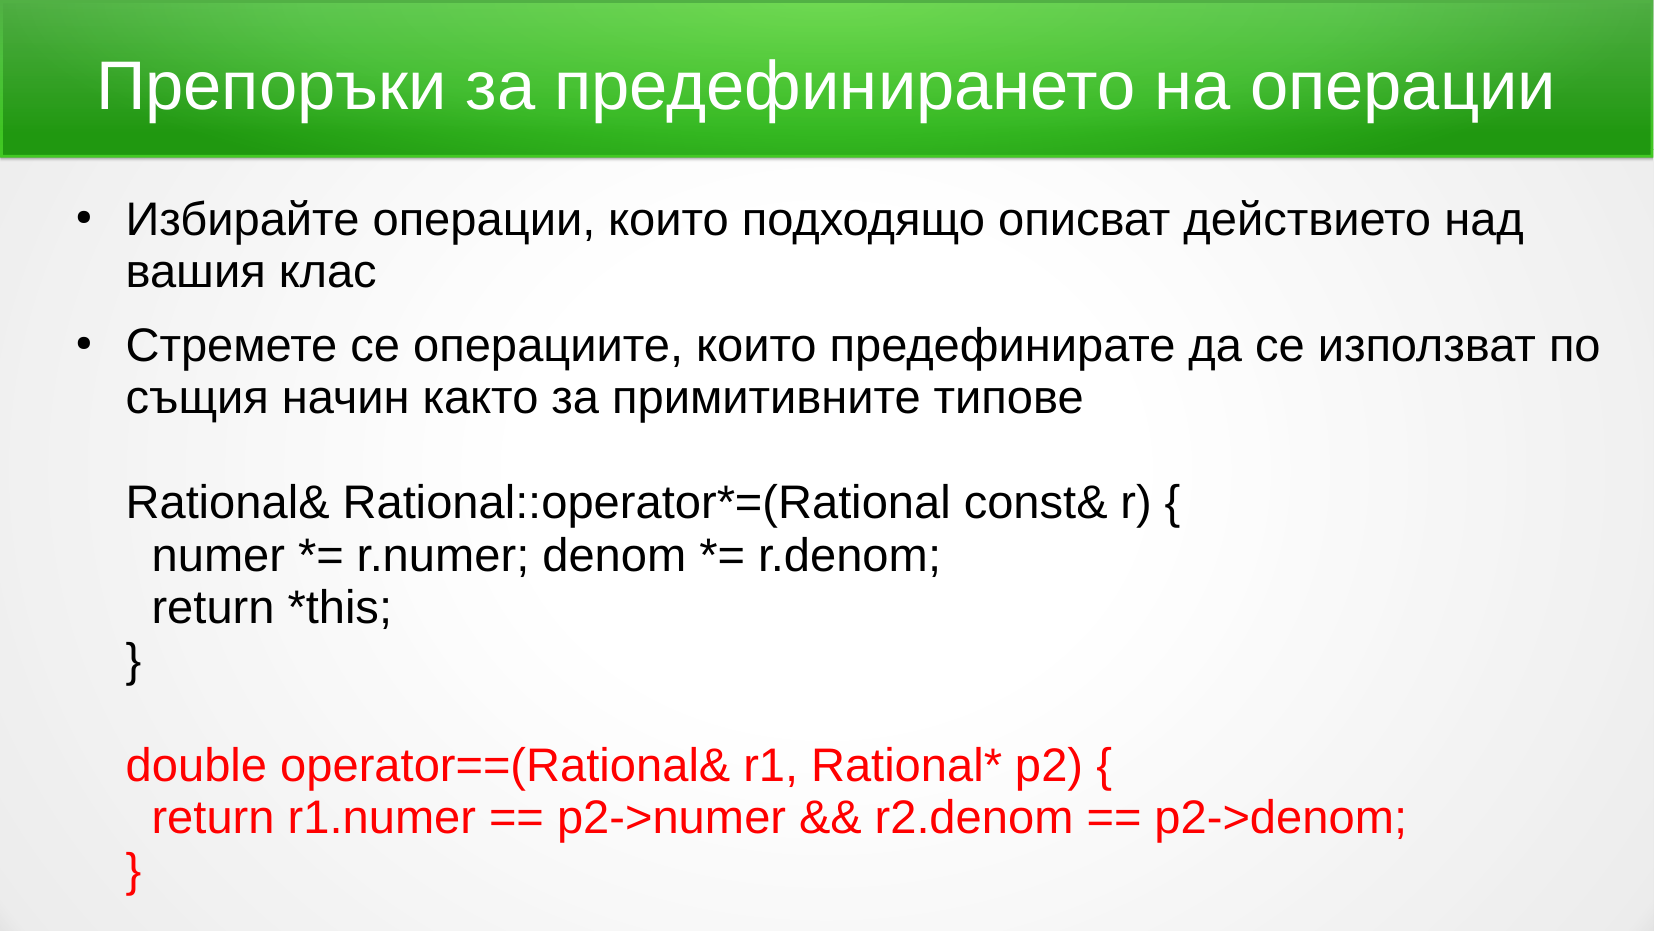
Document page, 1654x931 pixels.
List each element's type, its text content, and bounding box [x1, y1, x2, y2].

title Препоръки за предефинирането на операции [82, 37, 1571, 135]
list Избирайте операции, които подходящо описват действието над вашия клас Стремете се операциите, които предефинирате да се използват по същия начин както за примитивните типове Rational& Rational::operator*=(Rational const& r) { numer *= r.numer; denom *= r.denom; return *this; } double operator==(Rational& r1, Rational* p2) { return r1.numer == p2->numer && r2.denom == p2->denom; } [59, 192, 1607, 898]
